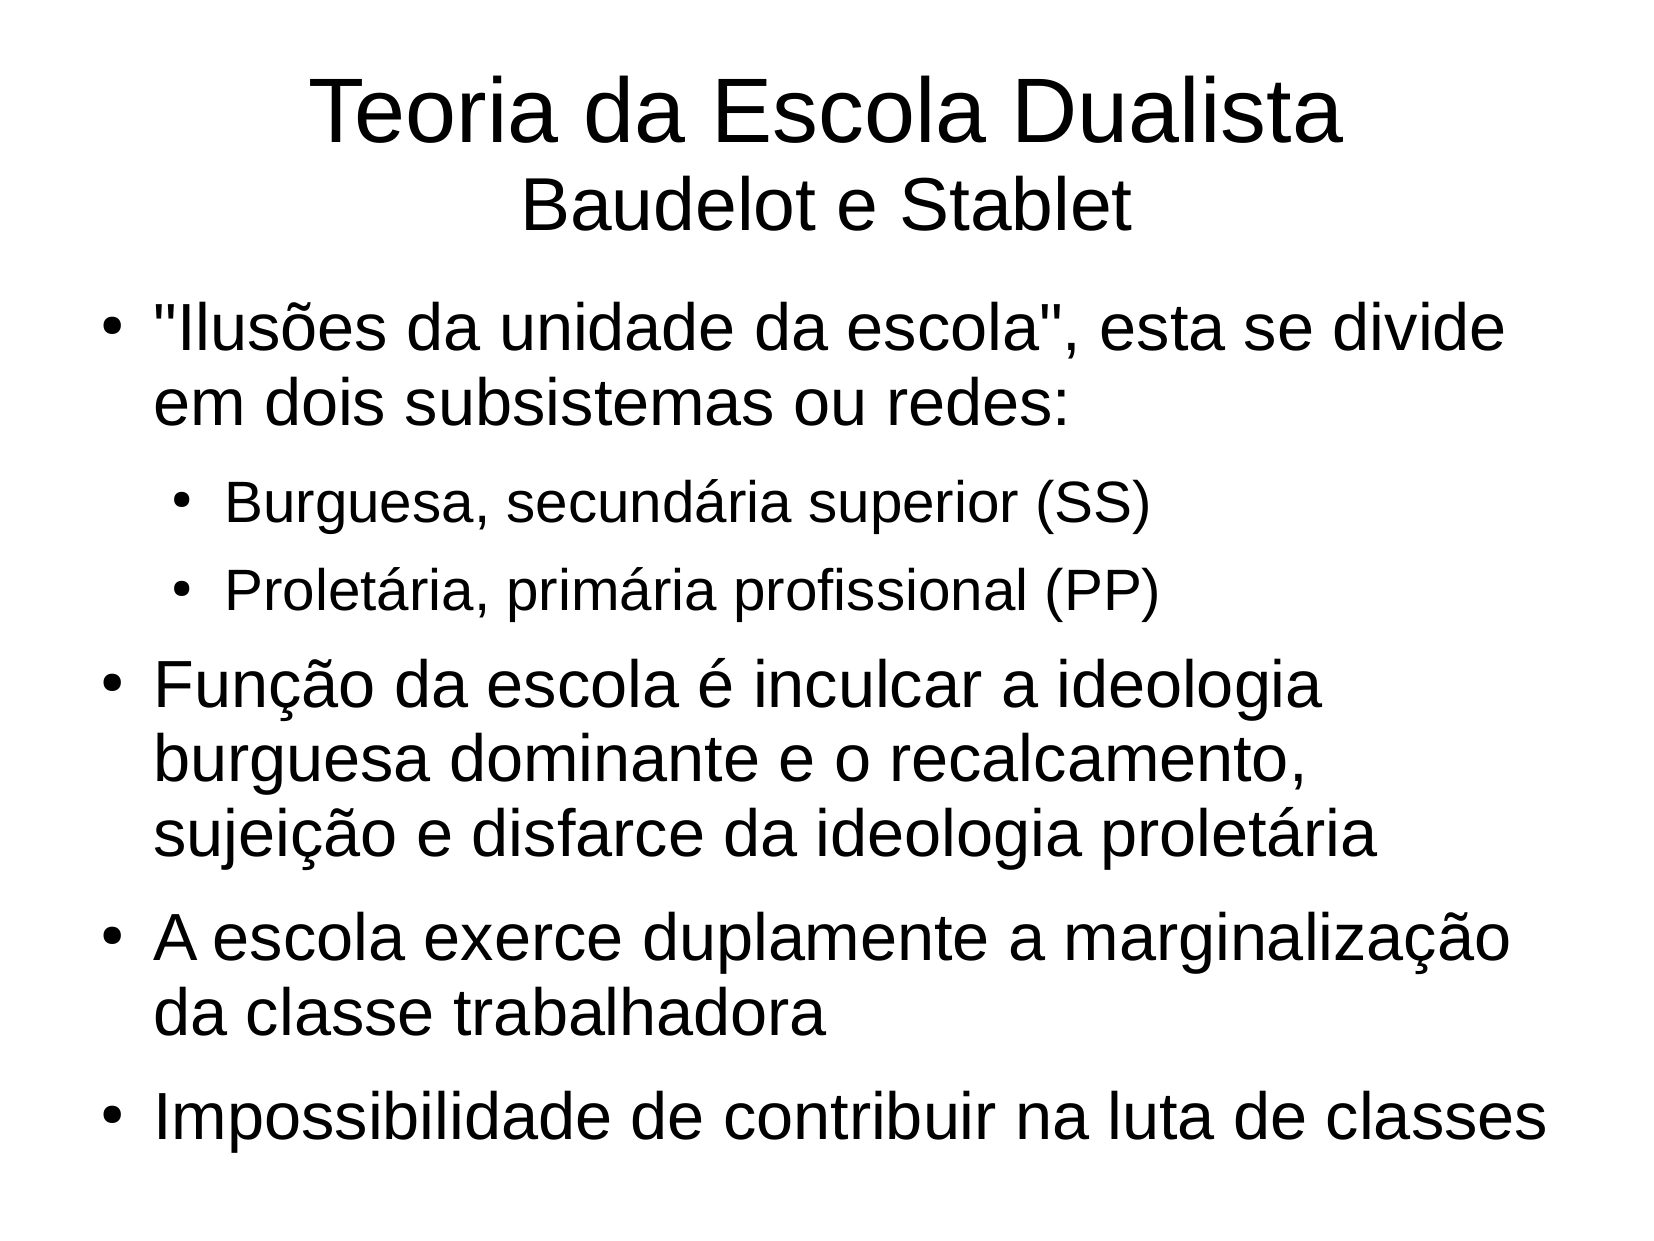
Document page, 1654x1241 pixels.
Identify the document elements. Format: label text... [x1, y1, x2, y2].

list "Ilusões da unidade da escola", esta se divide em dois subsistemas ou redes: Burguesa, secundária superior (SS) Proletária, primária profissional (PP) Função da escola é inculcar a ideologia burguesa dominante e o recalcamento, sujeição e disfarce da ideologia proletária A escola exerce duplamente a marginalização da classe trabalhadora Impossibilidade de contribuir na luta de classes [82, 290, 1571, 1155]
title Teoria da Escola Dualista Baudelot e Stablet [82, 49, 1571, 257]
